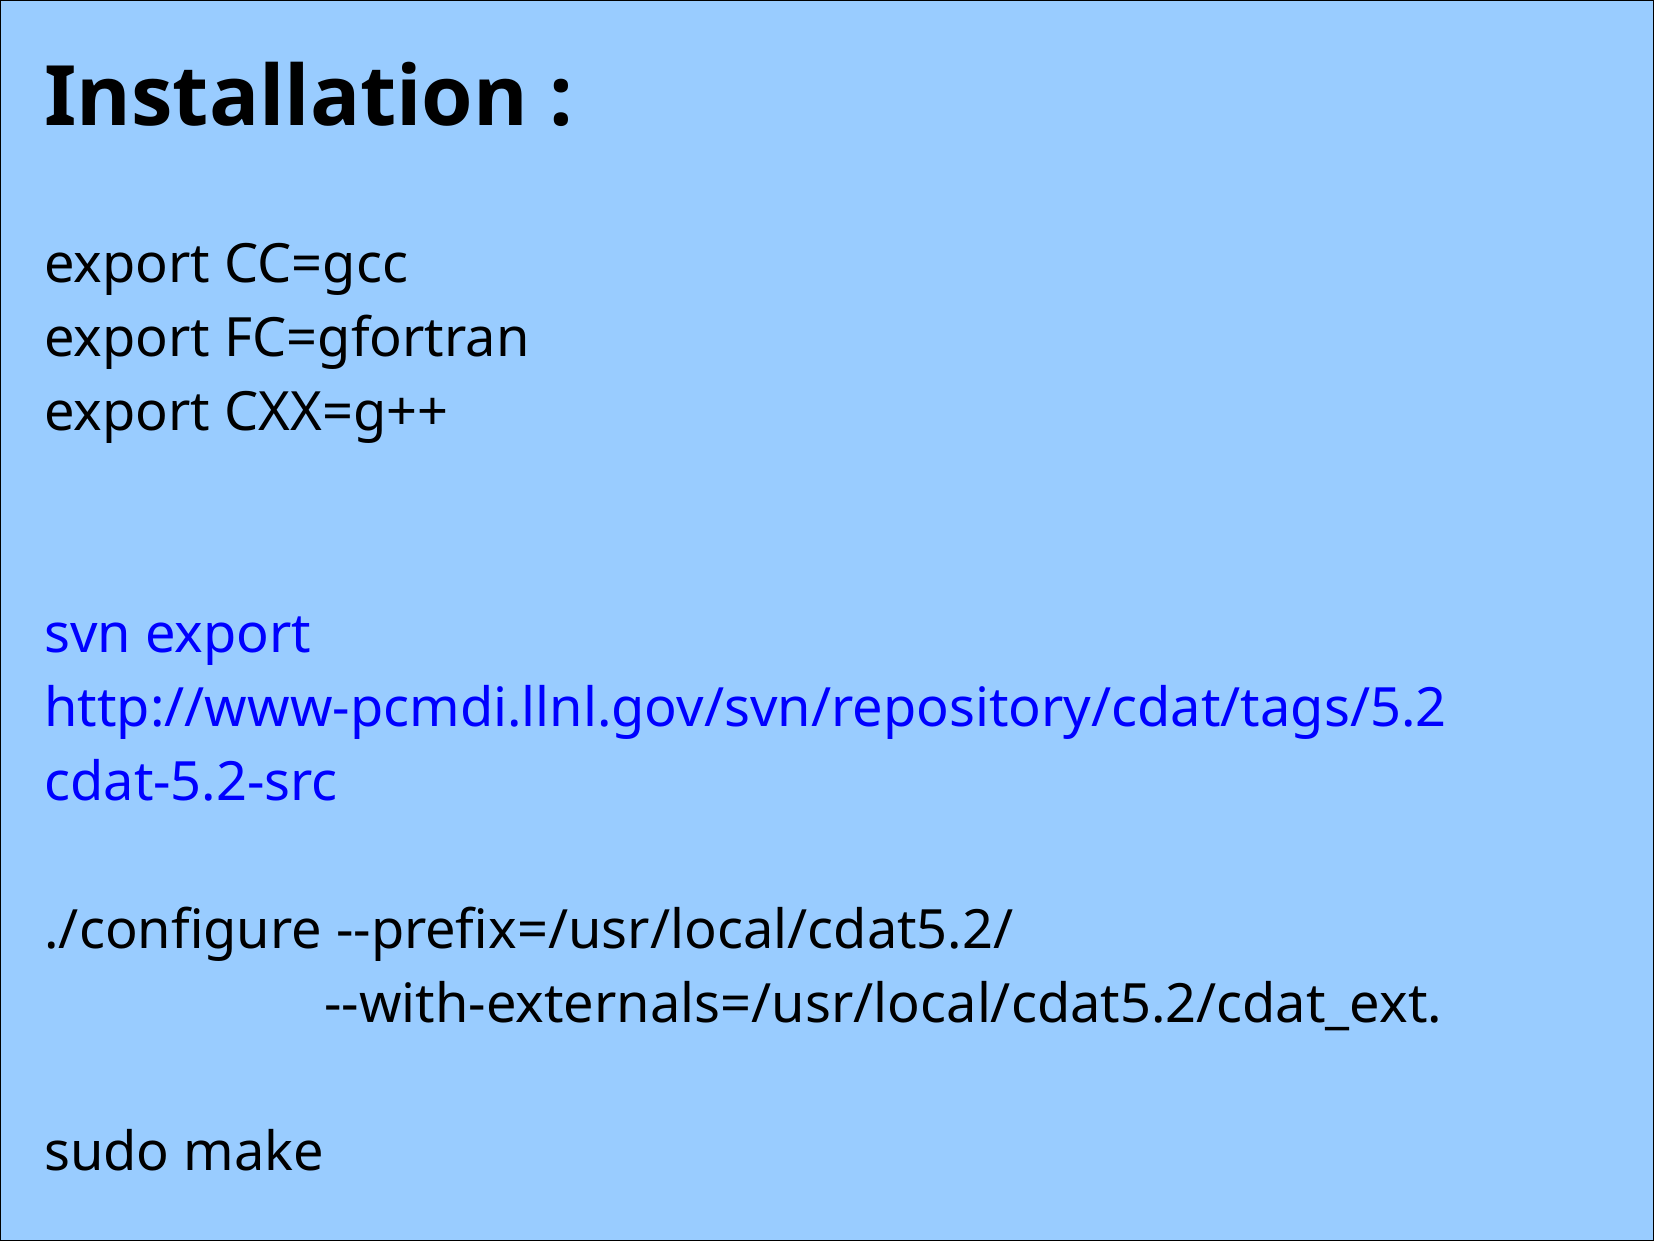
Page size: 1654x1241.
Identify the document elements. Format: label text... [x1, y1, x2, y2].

text_box [0, 0, 1654, 1241]
text_box Installation : export CC=gcc export FC=gfortran export CXX=g++ svn export http://www-pcmdi.llnl.gov/svn/repository/cdat/tags/5.2 cdat-5.2-src ./configure --prefix=/usr/local/cdat5.2/ --with-externals=/usr/local/cdat5.2/cdat_ext. sudo make [29, 29, 1595, 1228]
